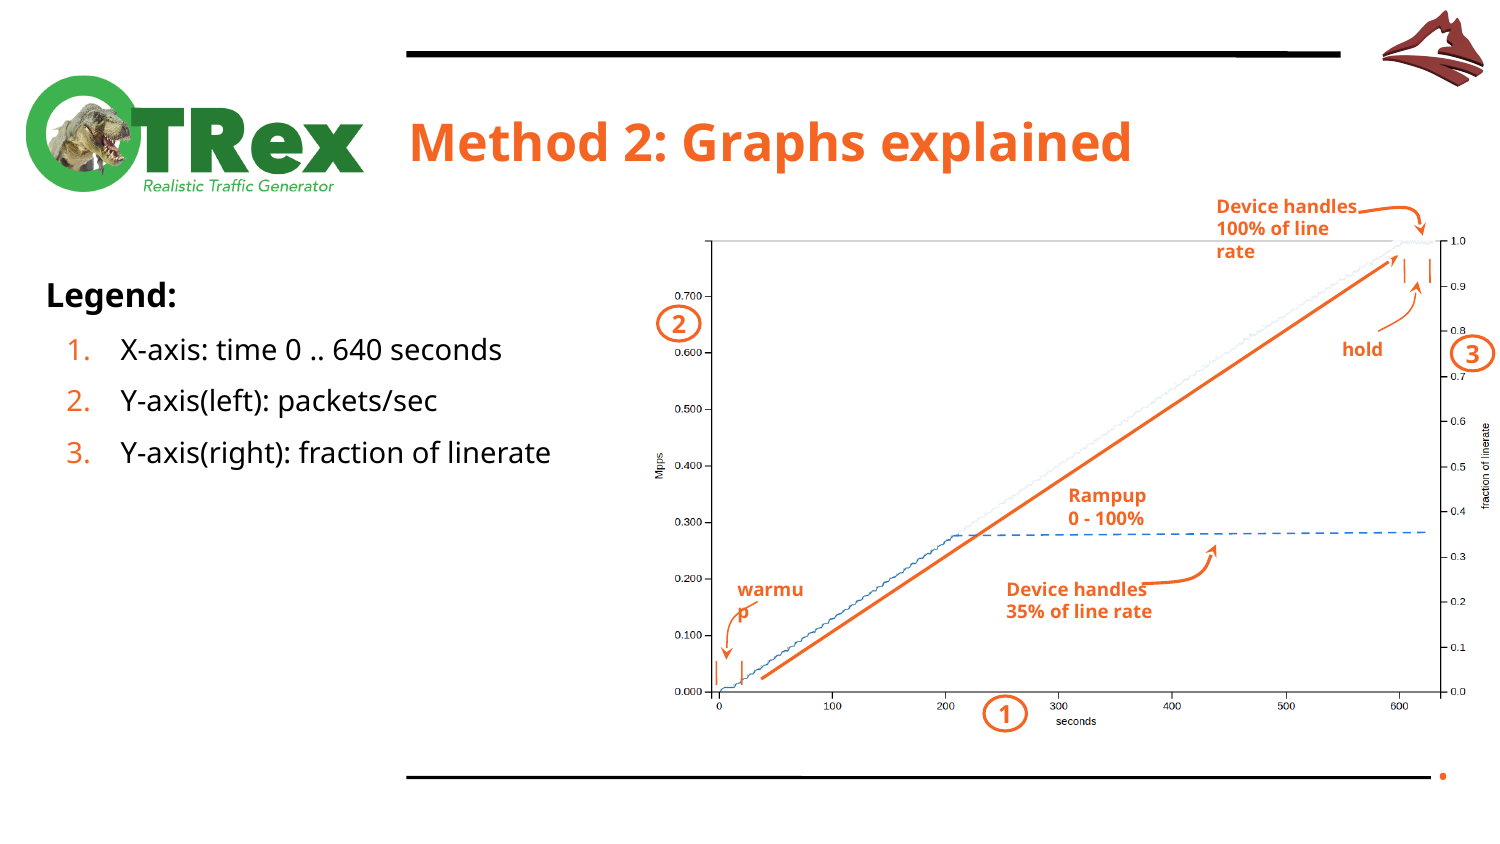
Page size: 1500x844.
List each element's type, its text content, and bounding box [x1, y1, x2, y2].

text_box [947, 278, 1361, 534]
picture [631, 223, 1500, 731]
text_box • [1422, 743, 1475, 809]
picture [970, 480, 1053, 534]
title Method 2: Graphs explained [393, 94, 1431, 199]
text_box Device handles 35% of line rate [991, 562, 1169, 638]
text_box Rampup 0 - 100% [1053, 468, 1165, 544]
picture [1382, 10, 1484, 87]
picture [15, 66, 375, 199]
text_box Legend: X-axis: time 0 .. 640 seconds Y-axis(left): packets/sec Y-axis(right): fraction of linerate [30, 259, 716, 485]
text_box Device handles 100% of line rate [1201, 179, 1379, 278]
text_box 3 [1445, 323, 1500, 384]
text_box [1379, 237, 1436, 267]
picture [1071, 391, 1189, 468]
text_box 2 [651, 293, 707, 354]
text_box warmup [722, 562, 826, 638]
text_box 1 [978, 683, 1033, 744]
text_box hold [1327, 323, 1402, 376]
